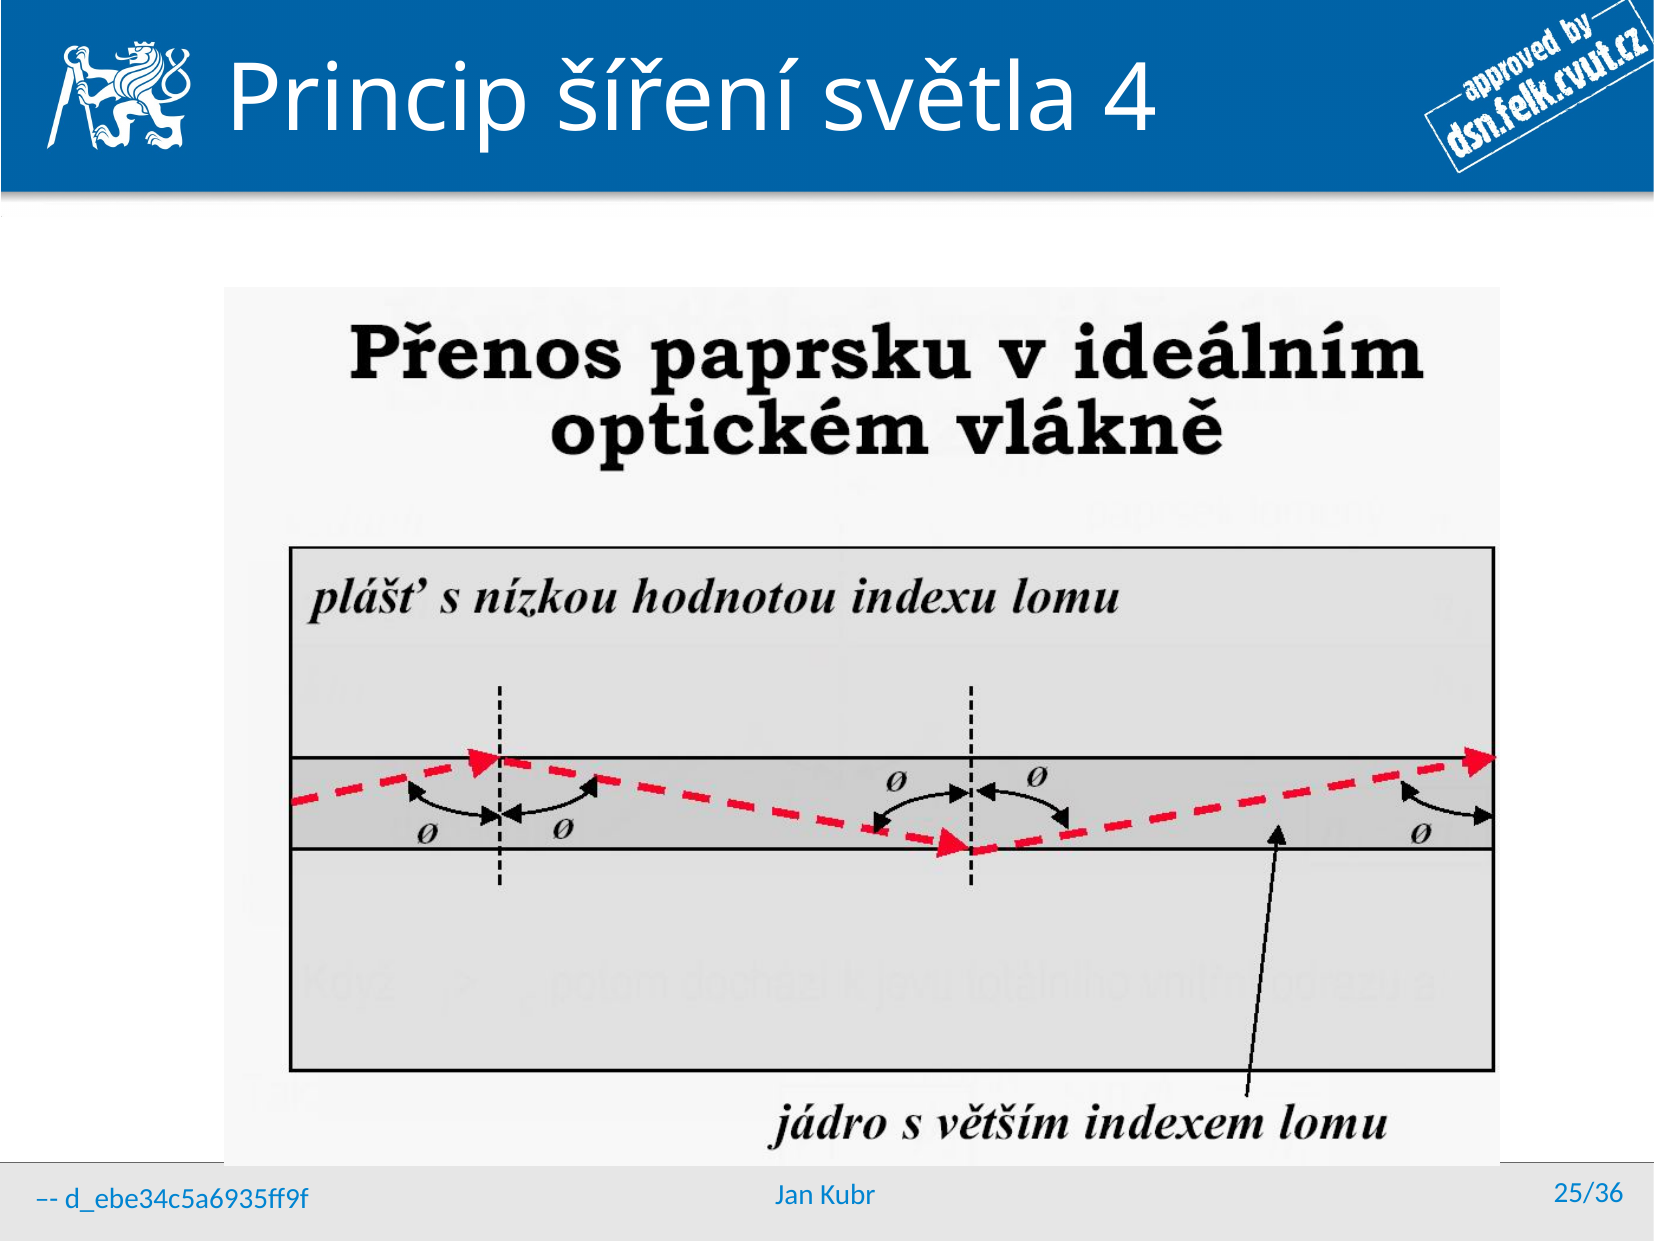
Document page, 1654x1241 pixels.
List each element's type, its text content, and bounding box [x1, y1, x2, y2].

title Princip šíření světla 4 [225, 0, 1426, 188]
picture [1, 0, 1654, 217]
picture [224, 287, 1500, 1166]
